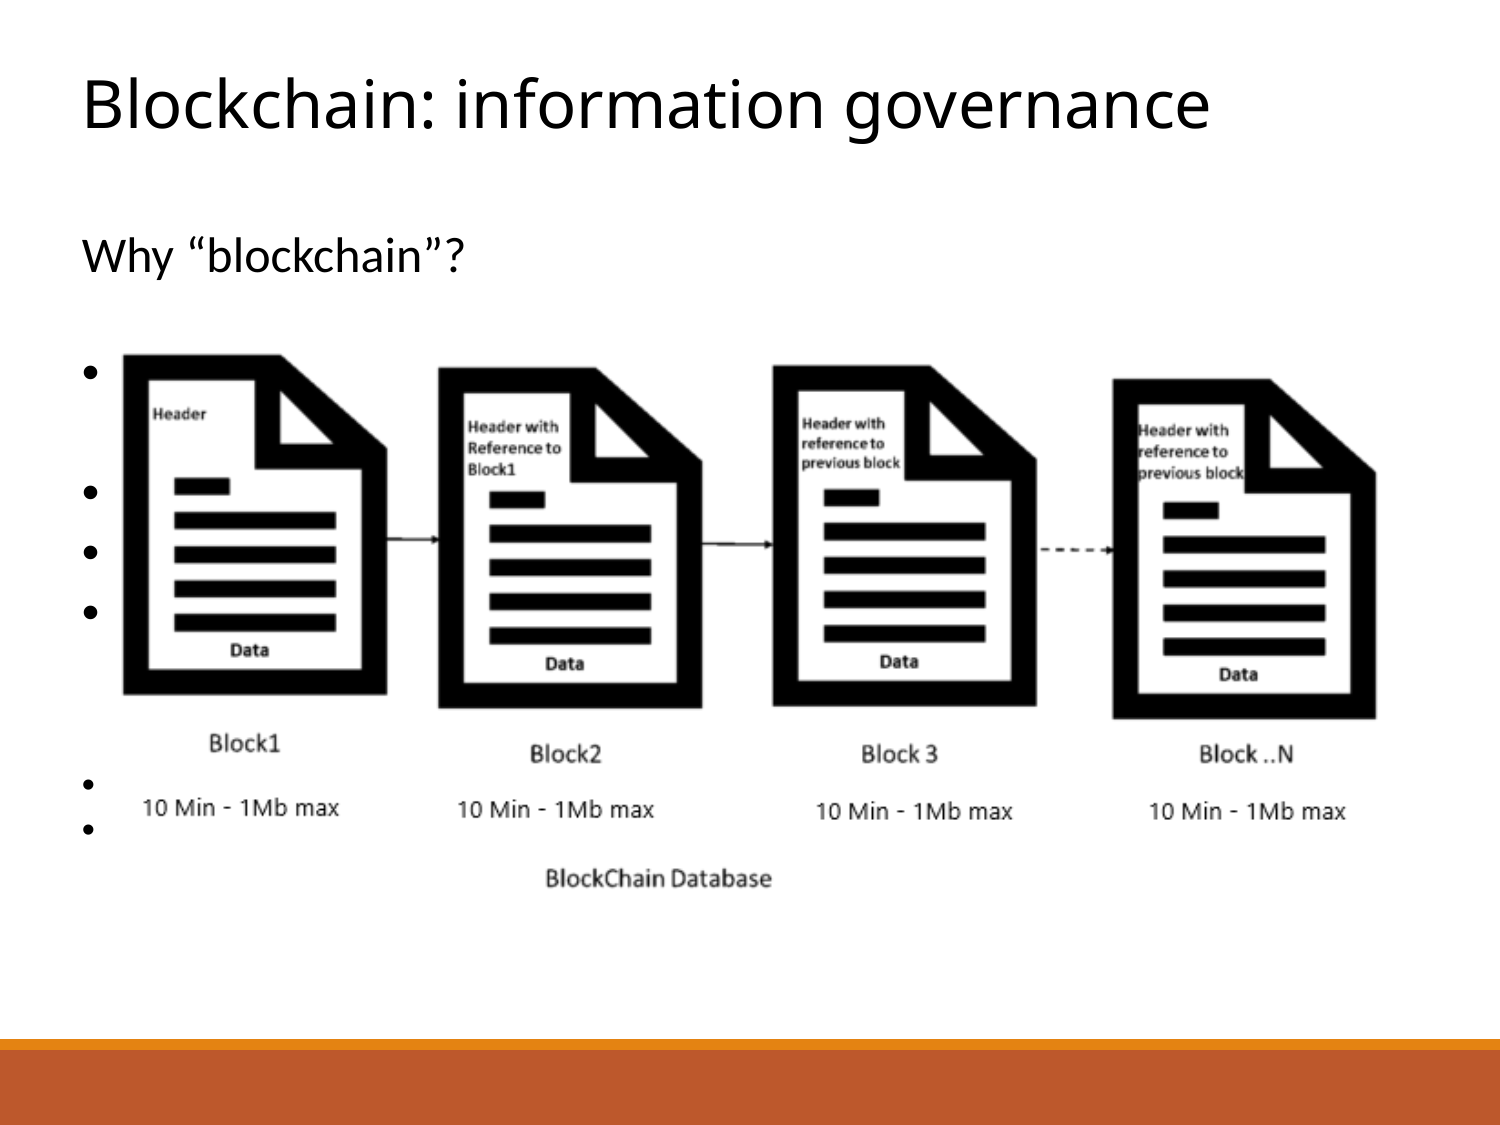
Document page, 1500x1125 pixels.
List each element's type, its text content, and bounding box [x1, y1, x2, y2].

picture [51, 321, 1449, 911]
text_box Why “blockchain”? [66, 214, 1136, 321]
text_box Blockchain: information governance [66, 53, 1295, 241]
